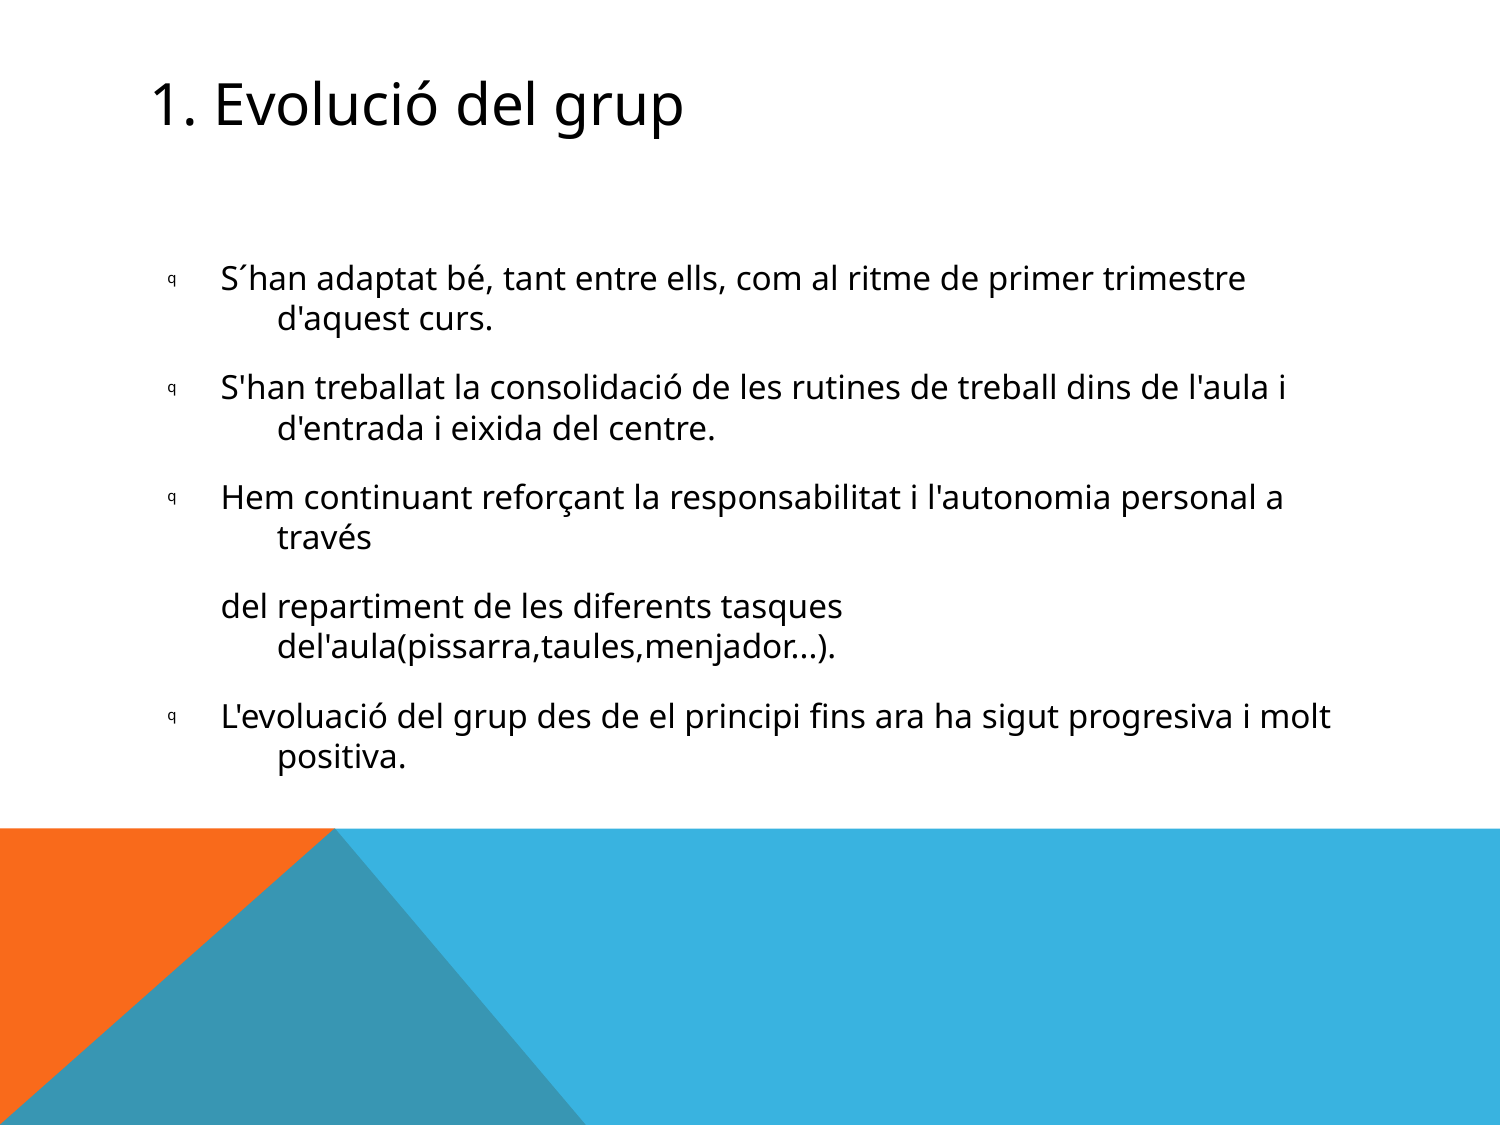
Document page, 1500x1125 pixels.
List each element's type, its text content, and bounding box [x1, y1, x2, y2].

list S´han adaptat bé, tant entre ells, com al ritme de primer trimestre d'aquest curs. S'han treballat la consolidació de les rutines de treball dins de l'aula i d'entrada i eixida del centre. Hem continuant reforçant la responsabilitat i l'autonomia personal a través del repartiment de les diferents tasques del'aula(pissarra,taules,menjador...). L'evoluació del grup des de el principi fins ara ha sigut progresiva i molt positiva. [135, 180, 1369, 768]
title 1. Evolució del grup [135, 60, 1369, 150]
